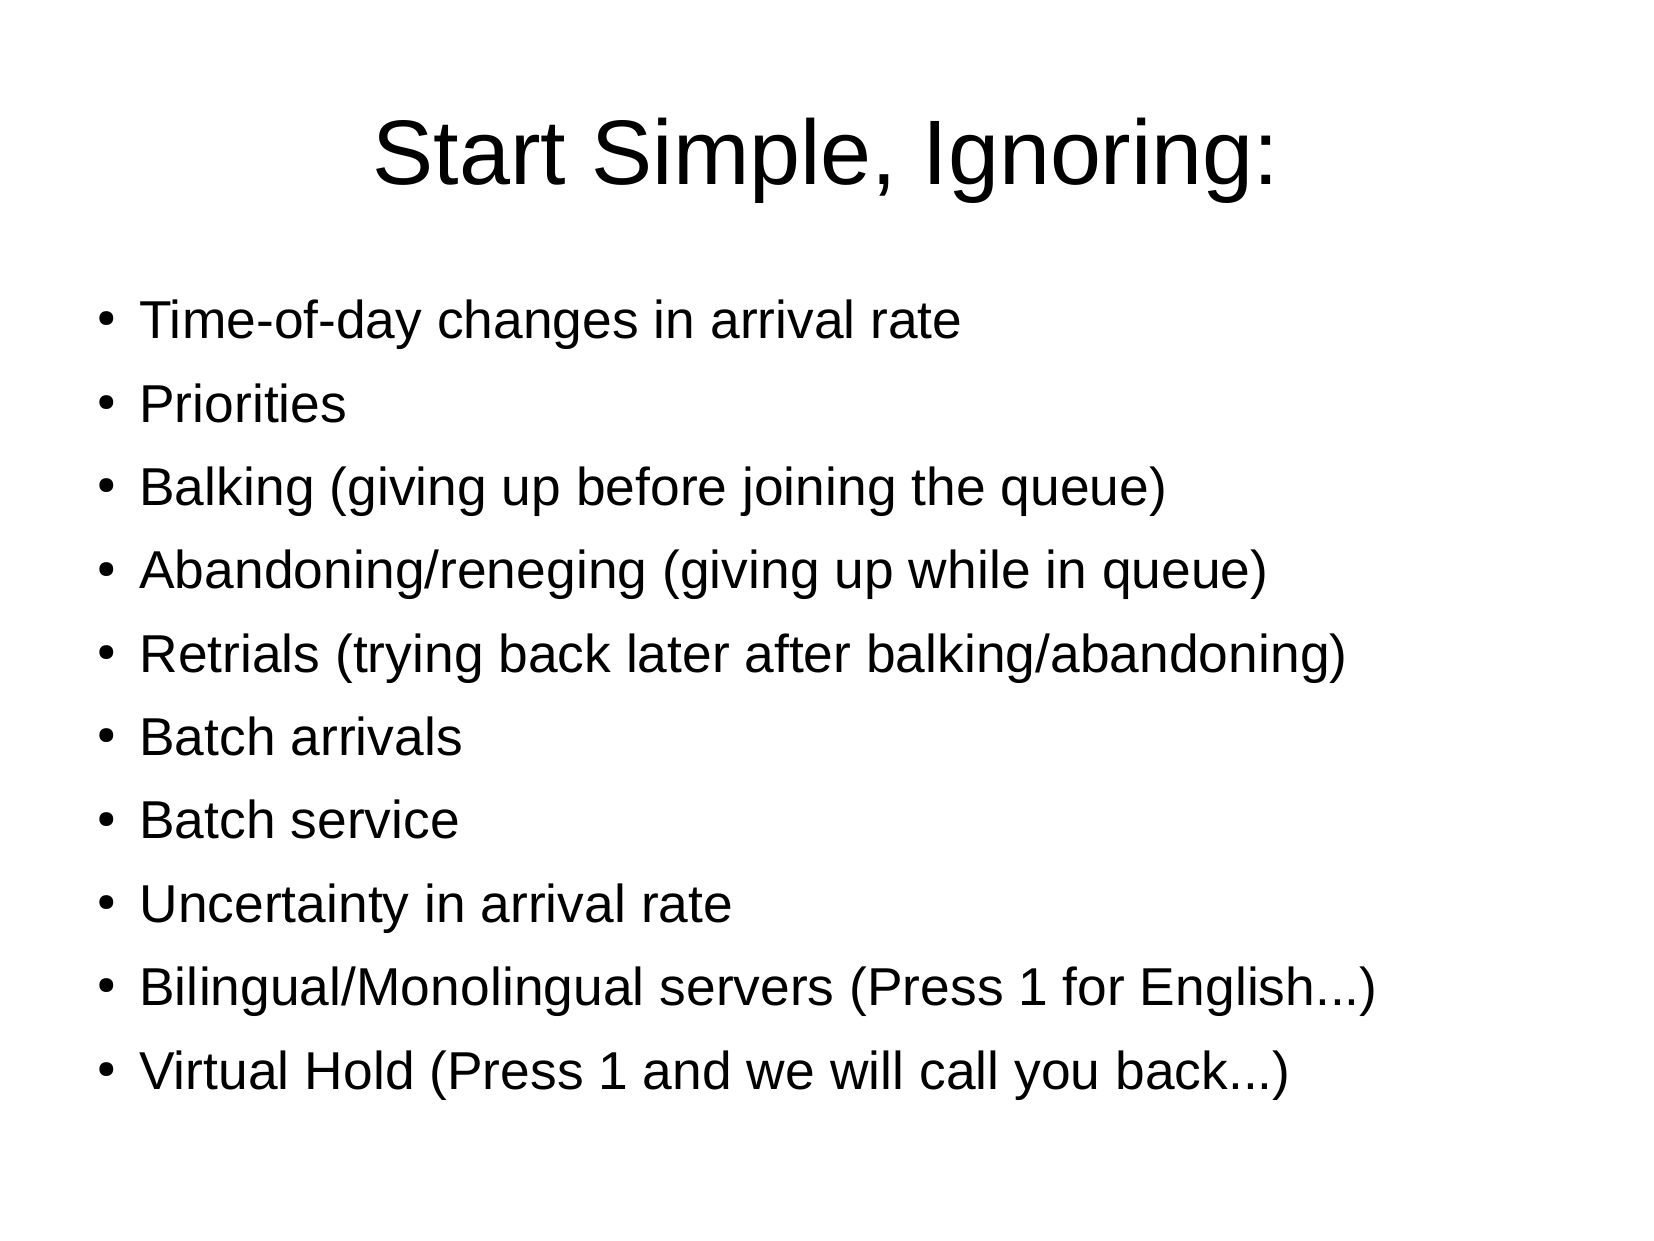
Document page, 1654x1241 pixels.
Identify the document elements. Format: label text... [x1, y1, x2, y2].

list Time-of-day changes in arrival rate Priorities Balking (giving up before joining the queue) Abandoning/reneging (giving up while in queue) Retrials (trying back later after balking/abandoning) Batch arrivals Batch service Uncertainty in arrival rate Bilingual/Monolingual servers (Press 1 for English...) Virtual Hold (Press 1 and we will call you back...) [82, 290, 1571, 1109]
title Start Simple, Ignoring: [82, 56, 1571, 250]
